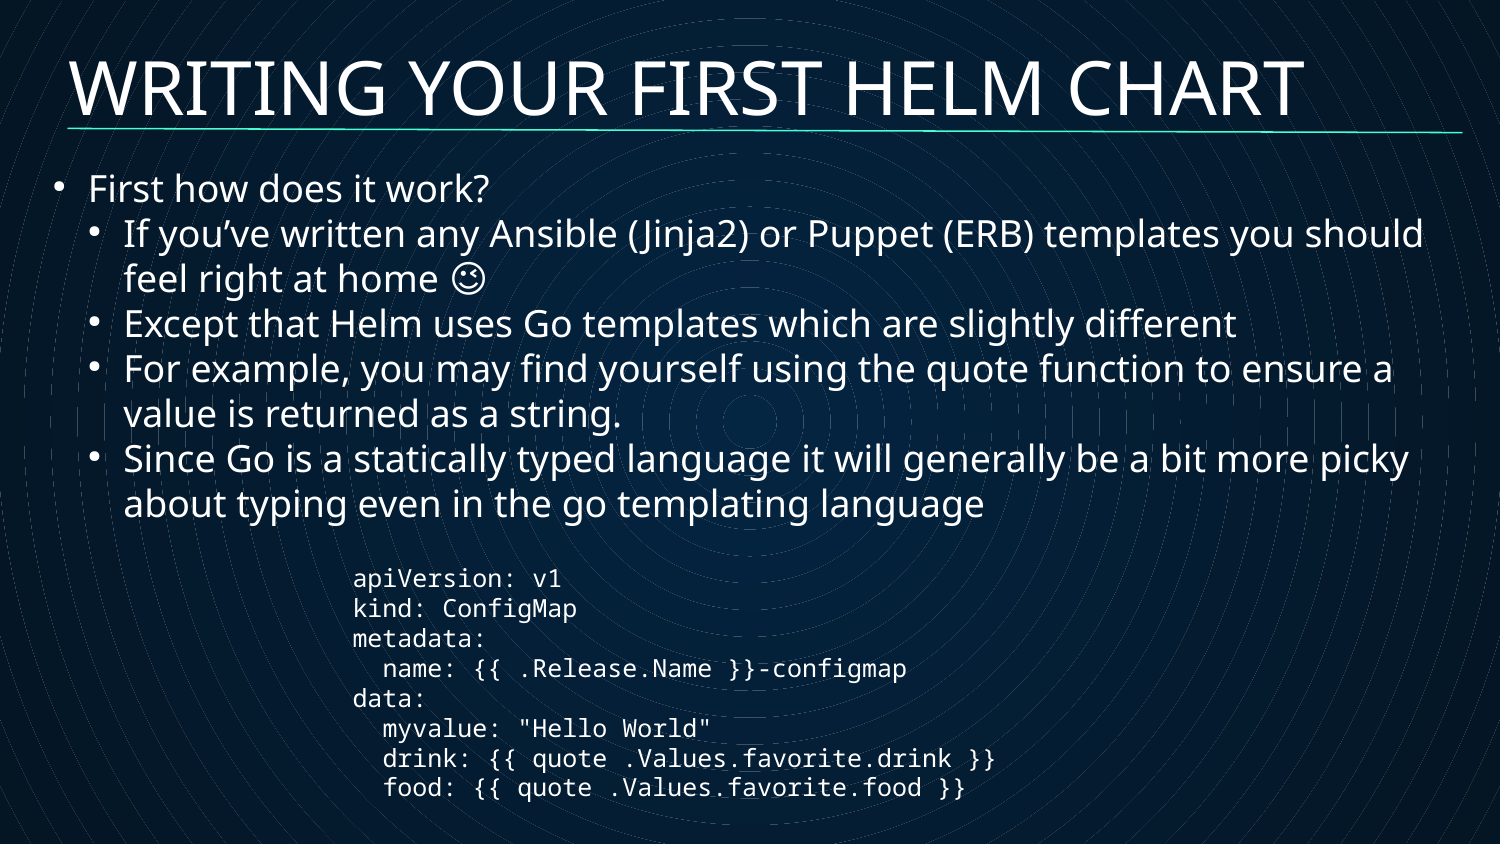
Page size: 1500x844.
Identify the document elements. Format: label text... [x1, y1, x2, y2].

text_box apiVersion: v1 kind: ConfigMap metadata: name: {{ .Release.Name }}-configmap data: myvalue: "Hello World" drink: {{ quote .Values.favorite.drink }} food: {{ quote .Values.favorite.food }} [337, 547, 1034, 806]
text_box First how does it work? If you’ve written any Ansible (Jinja2) or Puppet (ERB) templates you should feel right at home 😉 Except that Helm uses Go templates which are slightly different For example, you may find yourself using the quote function to ensure a value is returned as a string. Since Go is a statically typed language it will generally be a bit more picky about typing even in the go templating language [37, 150, 1447, 526]
title WRITING YOUR FIRST HELM CHART [53, 46, 1500, 146]
